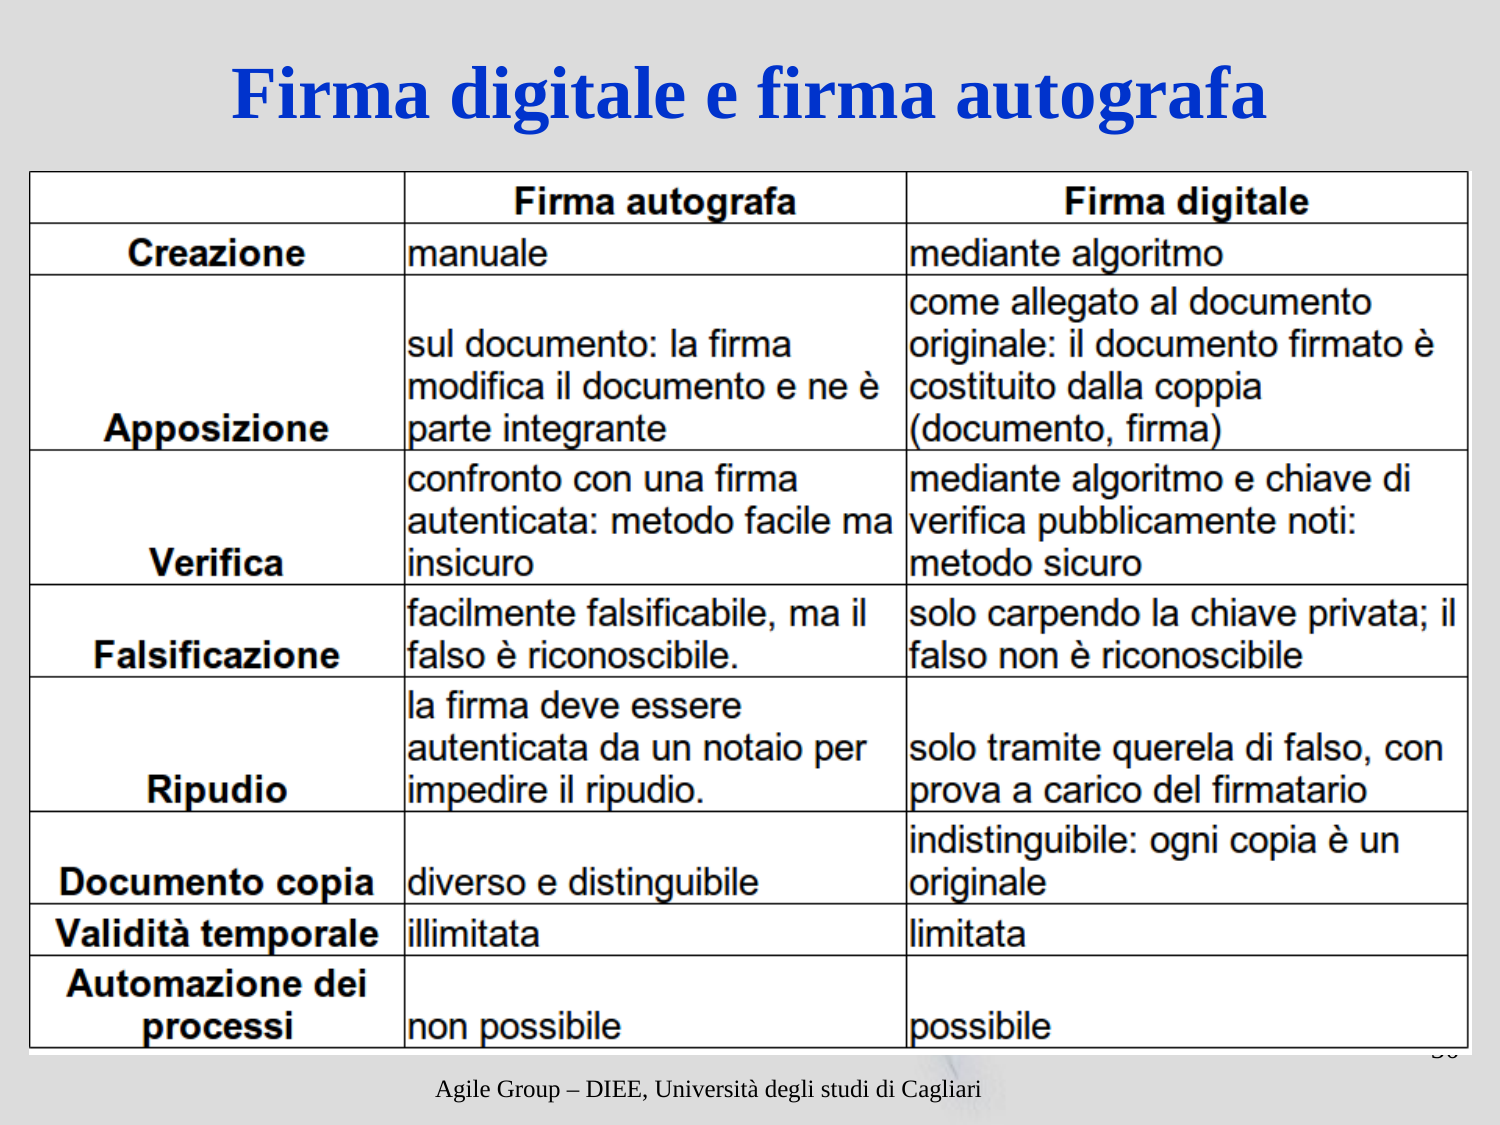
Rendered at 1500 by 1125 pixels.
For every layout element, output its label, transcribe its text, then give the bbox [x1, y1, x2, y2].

title Firma digitale e firma autografa [112, 12, 1388, 171]
picture [0, 0, 1500, 1125]
